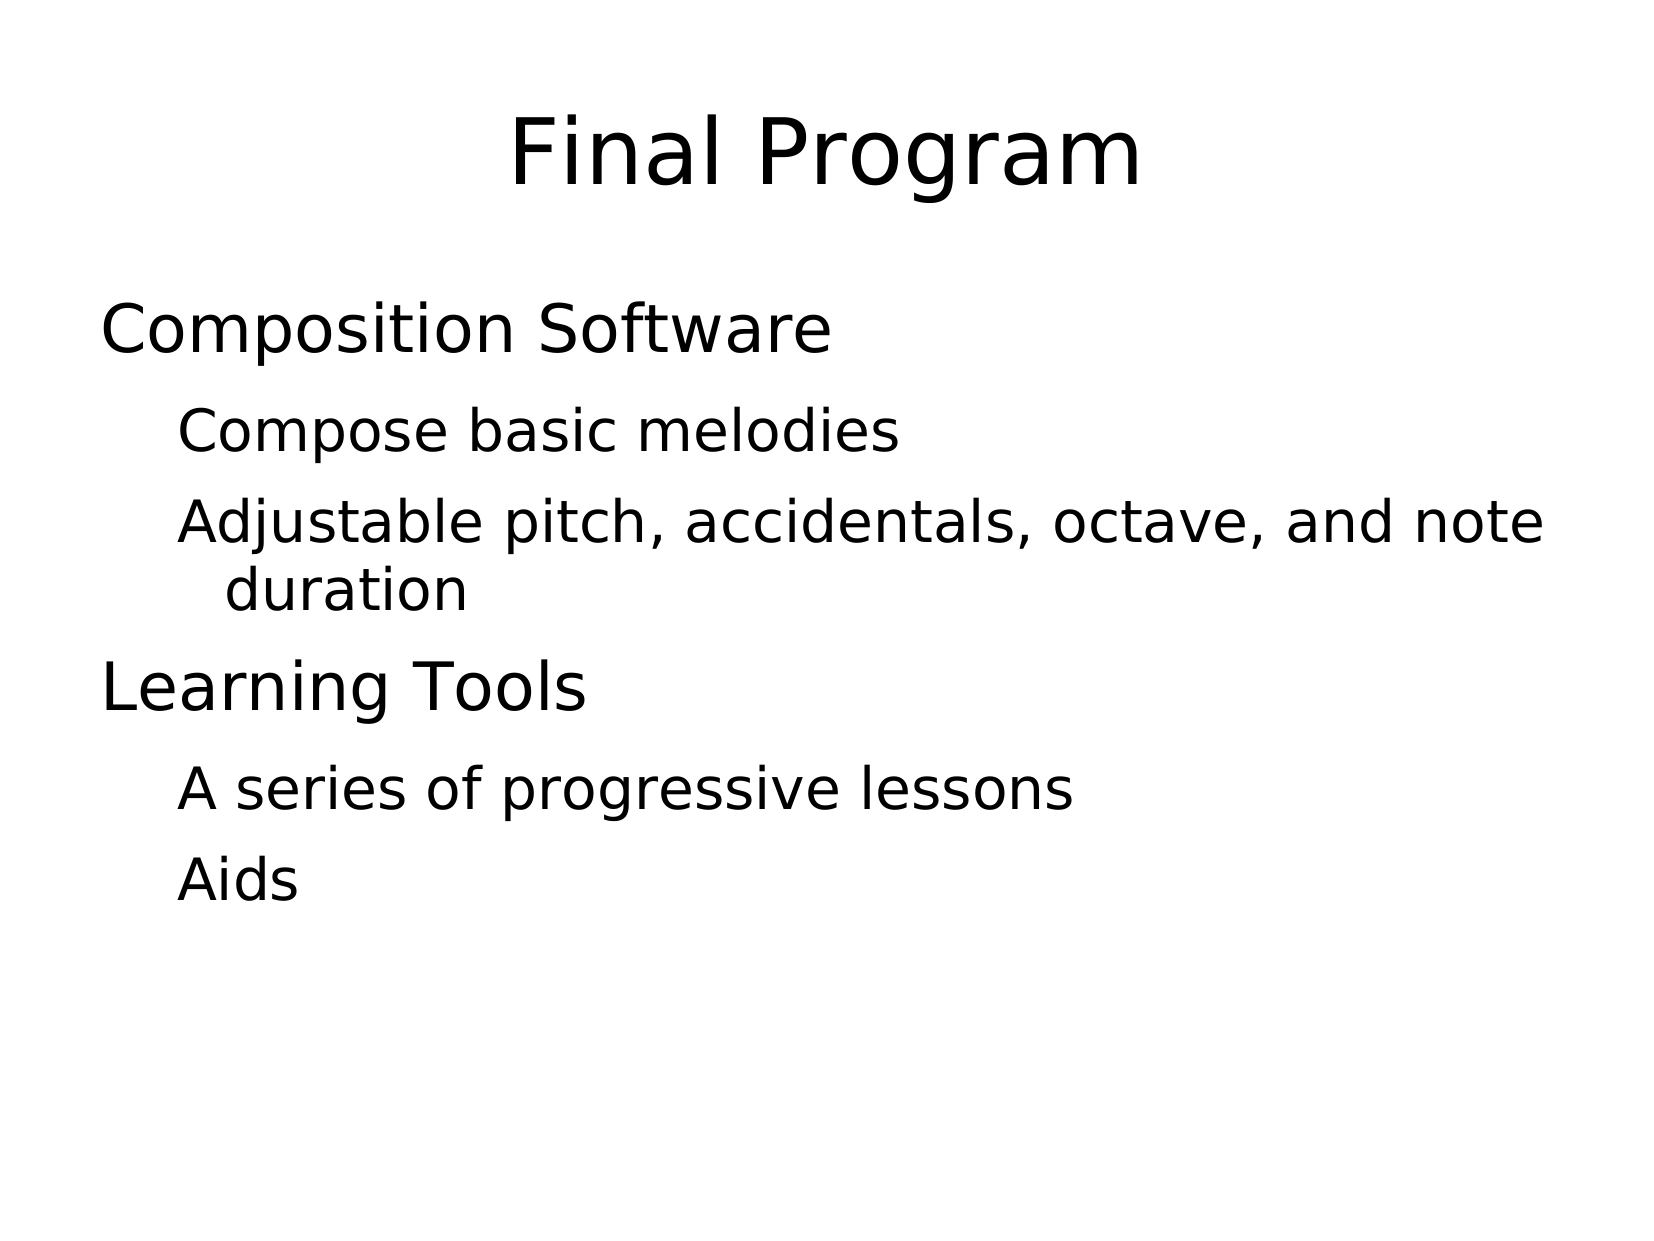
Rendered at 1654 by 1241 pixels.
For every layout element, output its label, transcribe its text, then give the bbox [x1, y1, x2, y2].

list Composition Software Compose basic melodies Adjustable pitch, accidentals, octave, and note duration Learning Tools A series of progressive lessons Aids [82, 290, 1571, 1095]
title Final Program [82, 56, 1571, 250]
